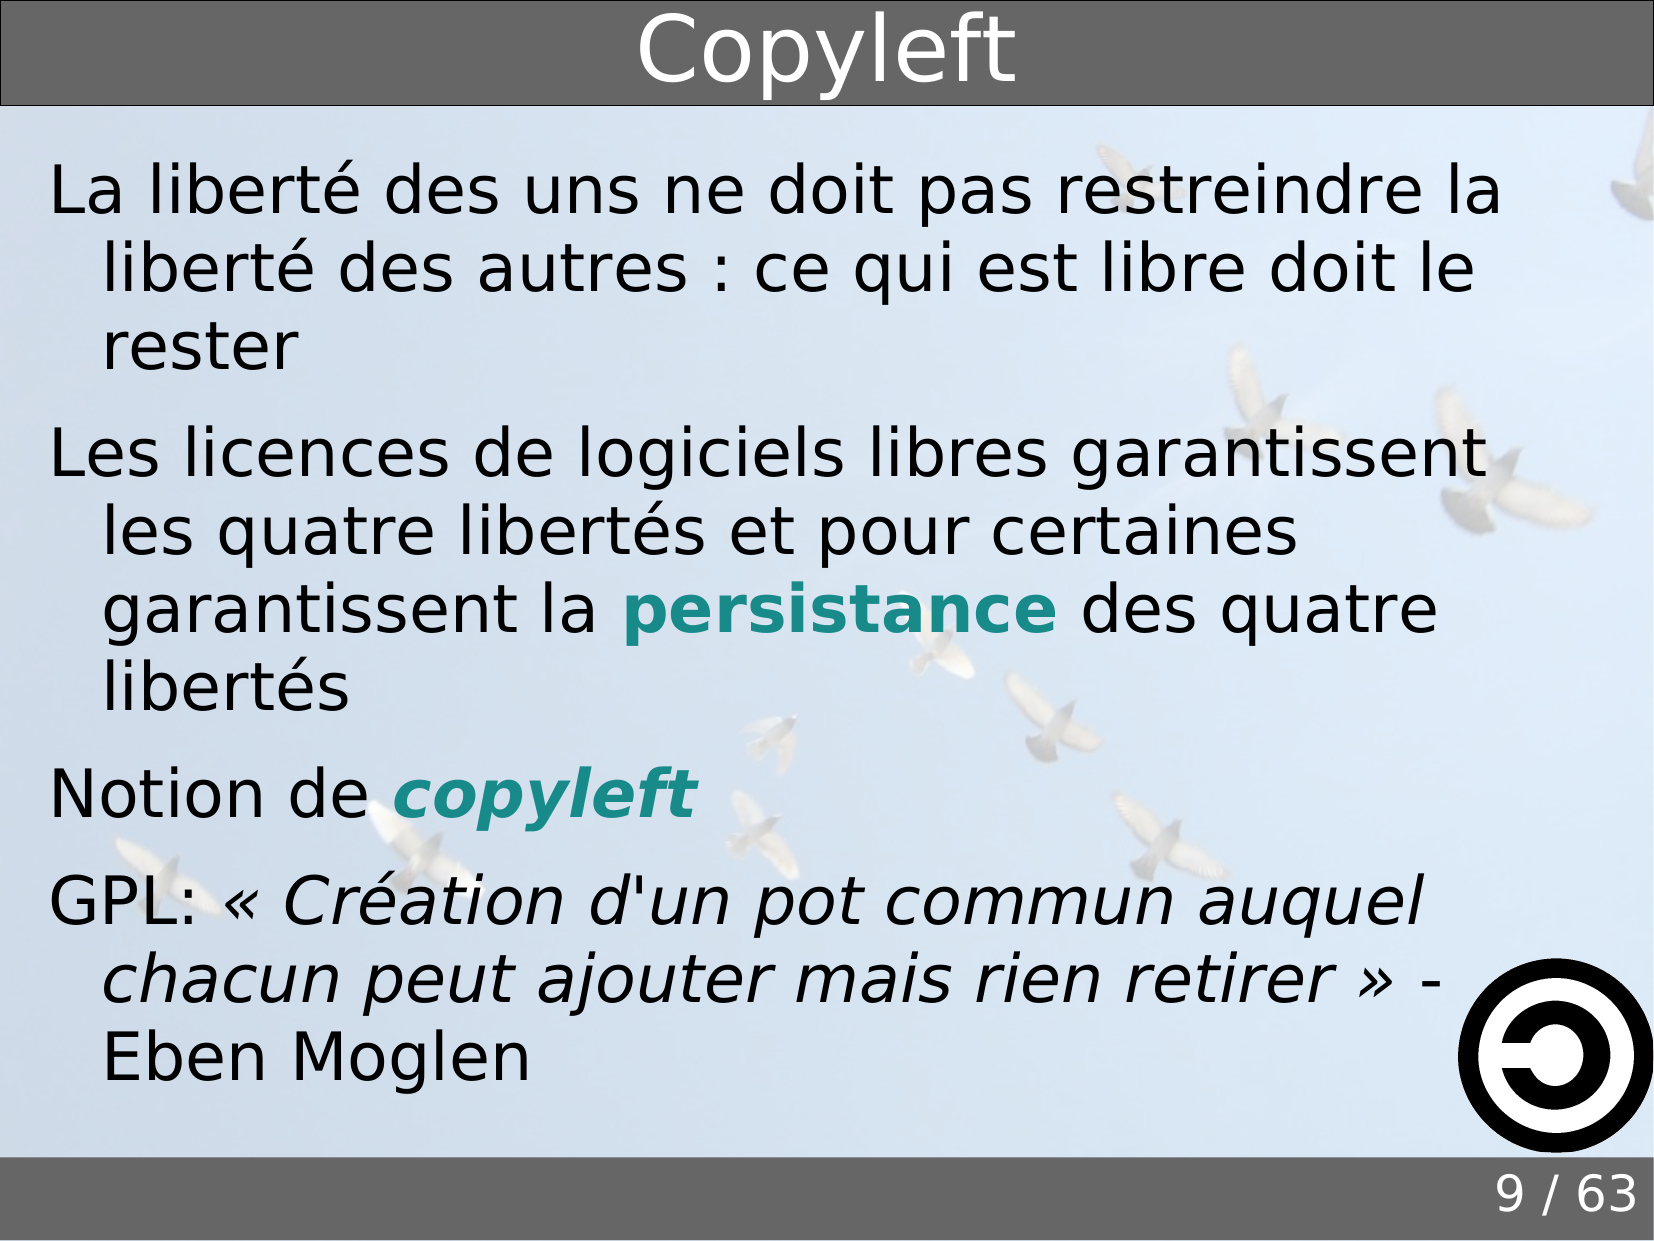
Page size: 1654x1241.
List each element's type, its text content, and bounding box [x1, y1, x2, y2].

picture [1458, 958, 1654, 1153]
title Copyleft [0, 0, 1654, 103]
list La liberté des uns ne doit pas restreindre la liberté des autres : ce qui est libre doit le rester Les licences de logiciels libres garantissent les quatre libertés et pour certaines garantissent la persistance des quatre libertés Notion de copyleft GPL: « Création d'un pot commun auquel chacun peut ajouter mais rien retirer » - Eben Moglen [30, 151, 1600, 1124]
